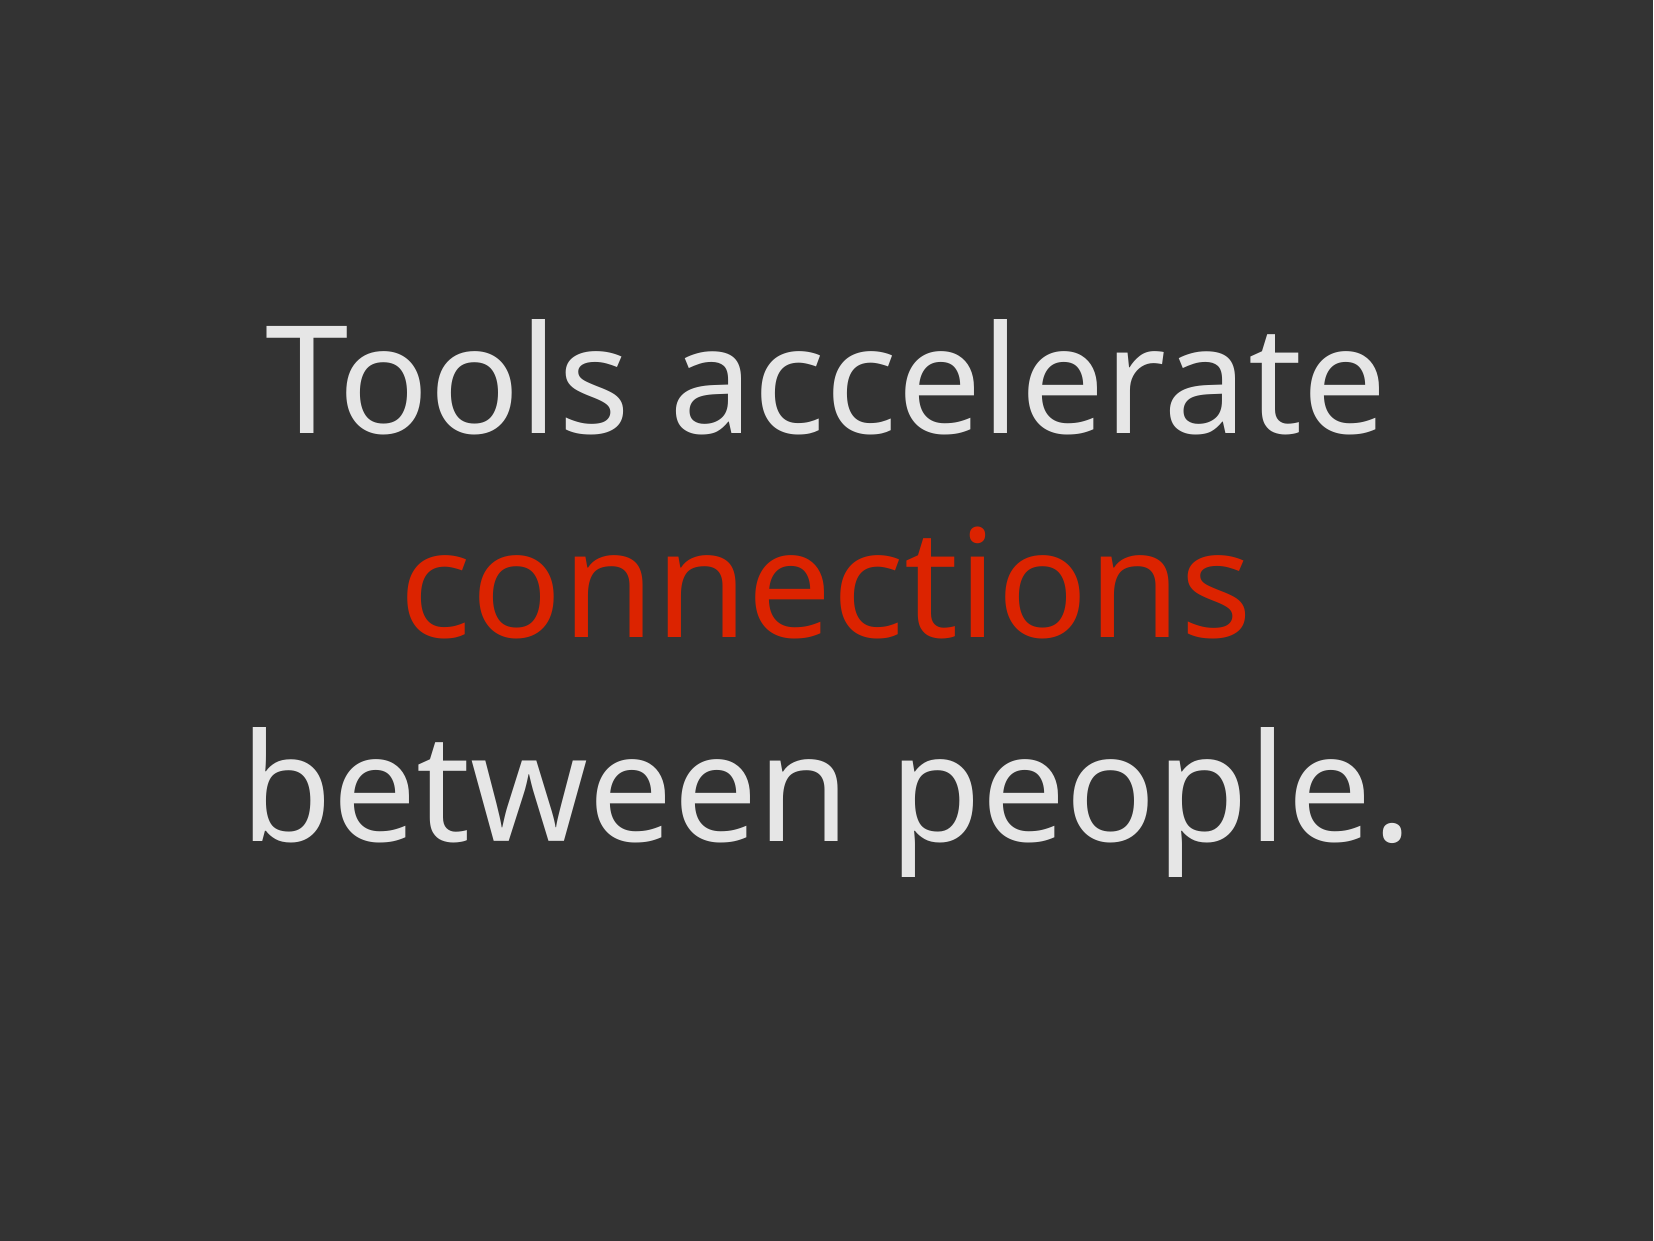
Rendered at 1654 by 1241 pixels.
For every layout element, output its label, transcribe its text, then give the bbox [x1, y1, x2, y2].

subtitle Tools accelerate connections between people. [82, 56, 1571, 1102]
